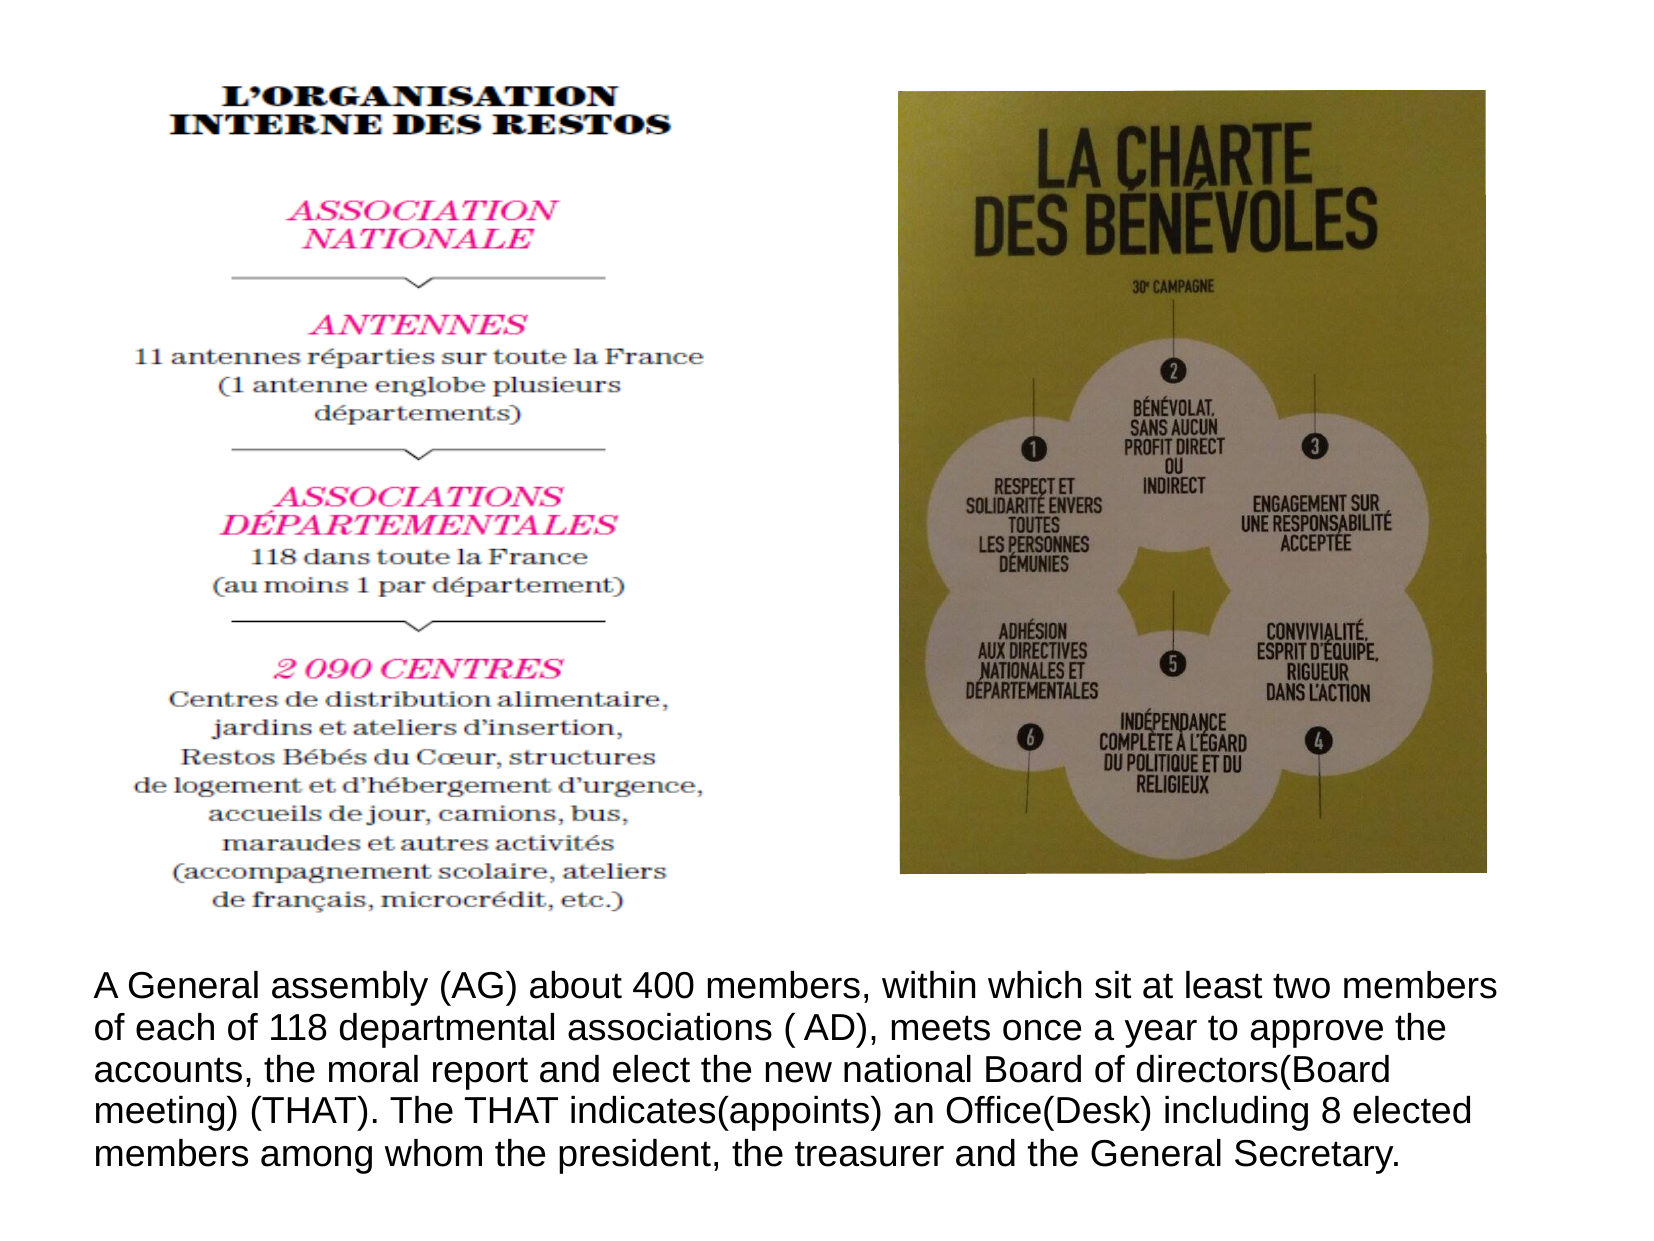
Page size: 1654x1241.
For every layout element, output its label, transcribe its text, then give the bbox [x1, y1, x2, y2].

picture [897, 89, 1488, 875]
picture [87, 71, 745, 934]
text_box A General assembly (AG) about 400 members, within which sit at least two members of each of 118 departmental associations ( AD), meets once a year to approve the accounts, the moral report and elect the new national Board of directors(Board meeting) (THAT). The THAT indicates(appoints) an Office(Desk) including 8 elected members among whom the president, the treasurer and the General Secretary. [78, 956, 1548, 1182]
